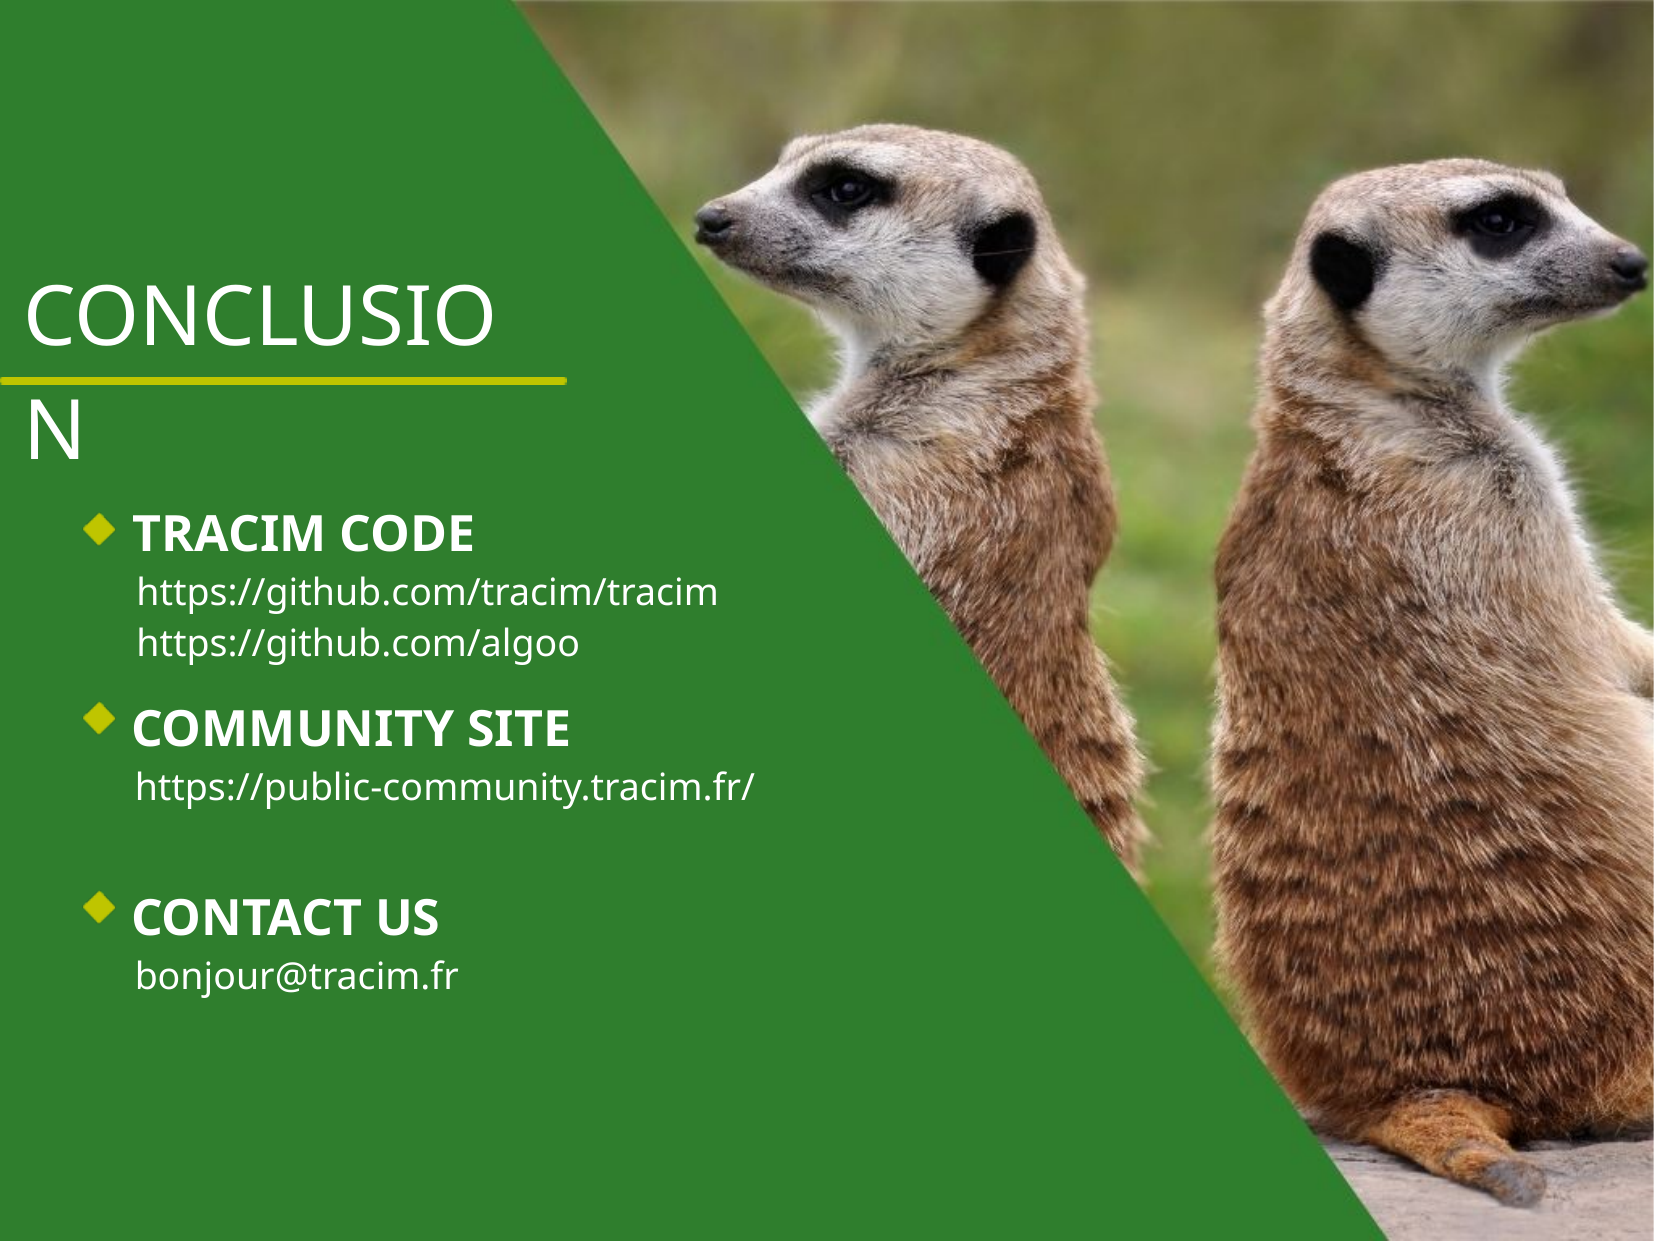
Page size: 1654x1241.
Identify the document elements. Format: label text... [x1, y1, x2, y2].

text_box CONCLUSION [8, 249, 567, 367]
text_box Community site https://public-community.tracim.fr/ [81, 685, 1158, 868]
picture [0, 0, 1654, 1241]
text_box Contact US bonjour@tracim.fr [81, 874, 1158, 1086]
text_box Tracim code https://github.com/tracim/tracim https://github.com/algoo [82, 490, 1160, 702]
